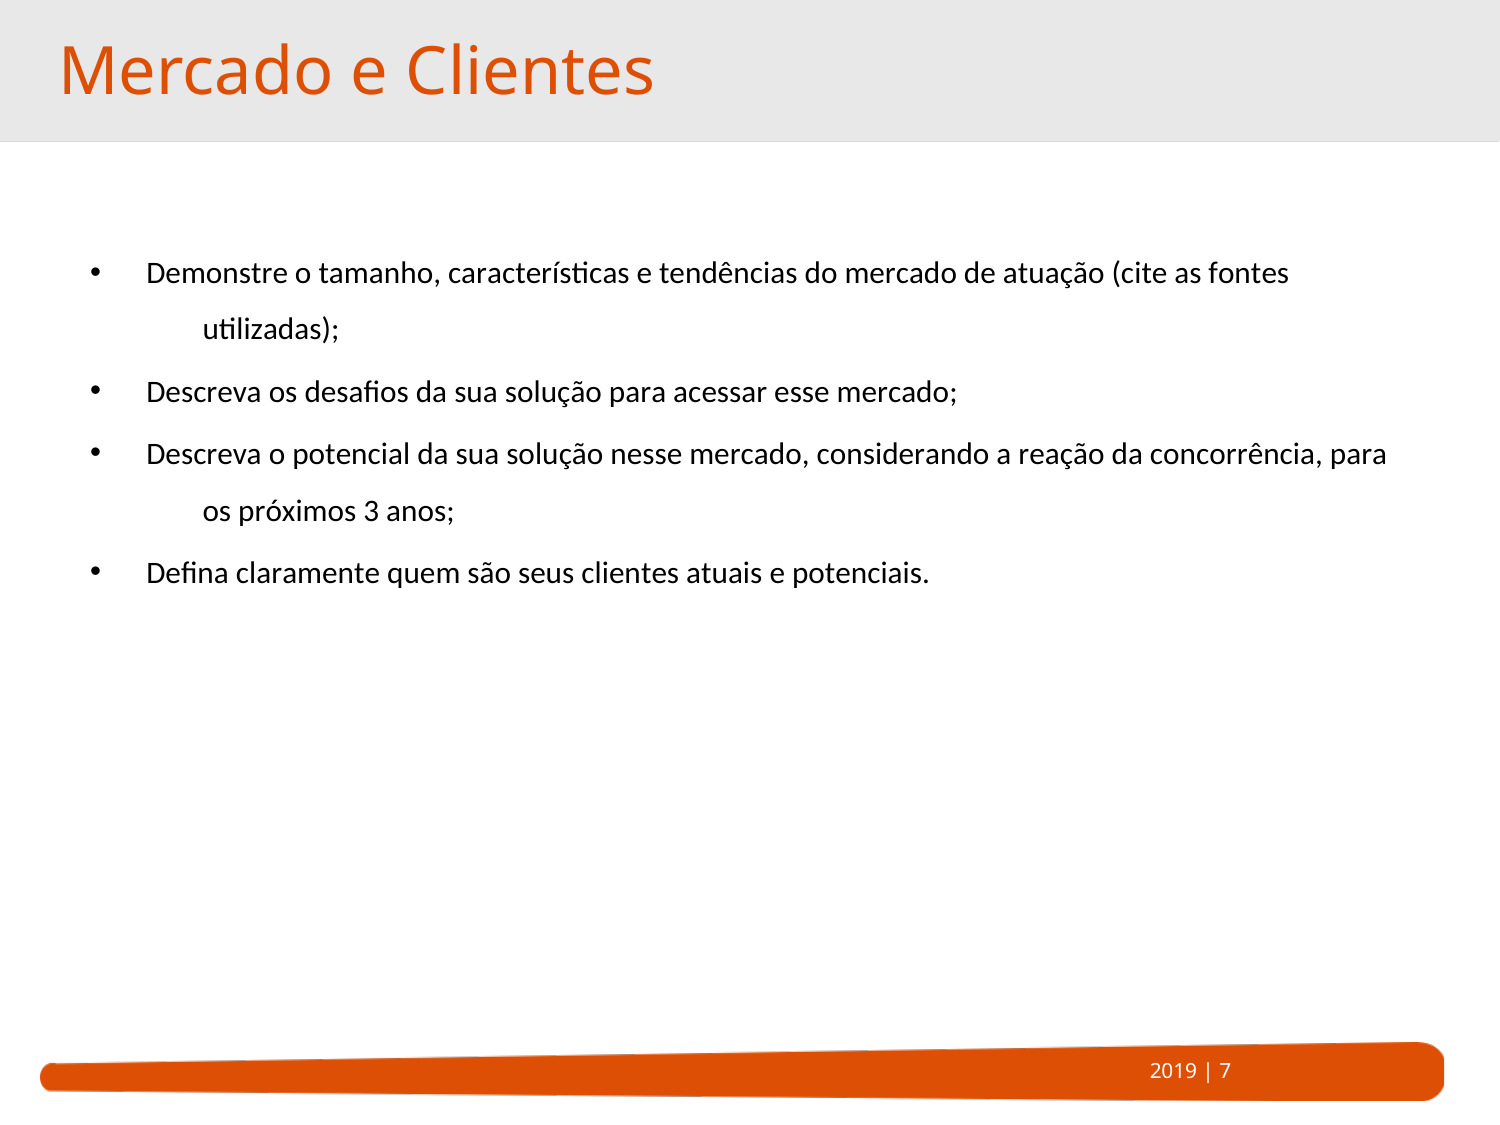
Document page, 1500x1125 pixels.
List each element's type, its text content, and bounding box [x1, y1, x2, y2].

text_box Mercado e Clientes [58, 2, 1440, 148]
text_box Demonstre o tamanho, características e tendências do mercado de atuação (cite as fontes utilizadas); Descreva os desafios da sua solução para acessar esse mercado; Descreva o potencial da sua solução nesse mercado, considerando a reação da concorrência, para os próximos 3 anos; Defina claramente quem são seus clientes atuais e potenciais. [75, 226, 1426, 1059]
